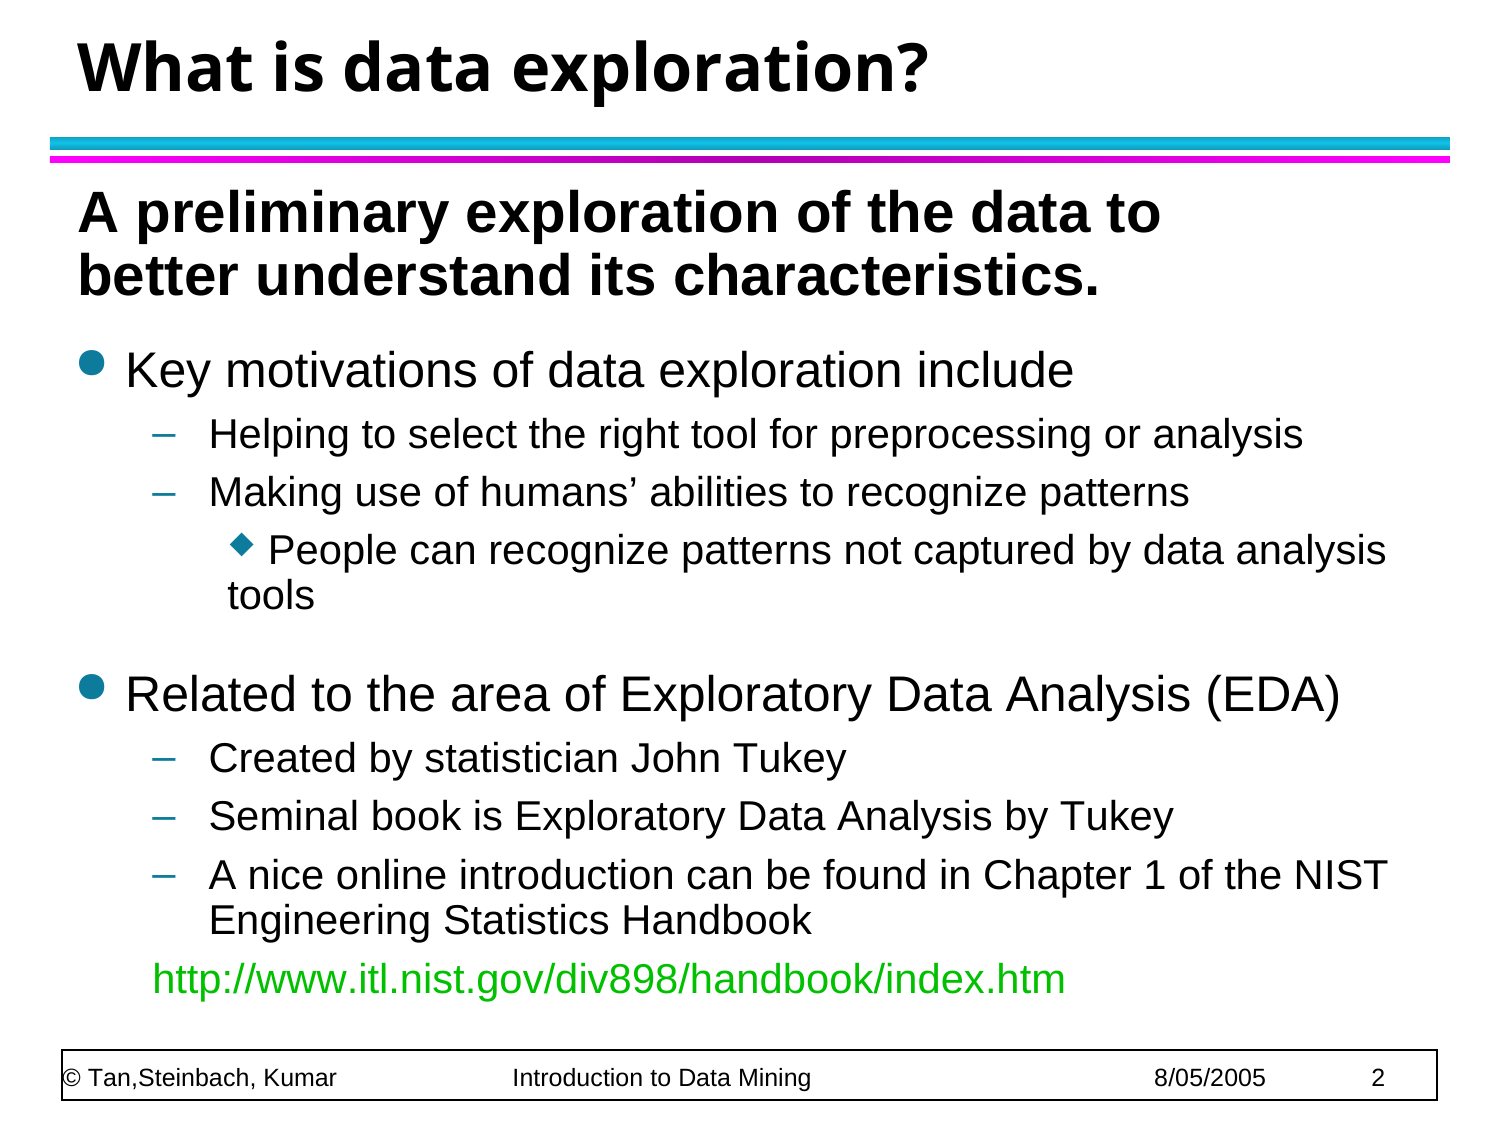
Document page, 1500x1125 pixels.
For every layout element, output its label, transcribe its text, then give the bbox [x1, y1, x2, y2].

text_box A preliminary exploration of the data to better understand its characteristics. [62, 174, 1351, 317]
list Key motivations of data exploration include Helping to select the right tool for preprocessing or analysis Making use of humans’ abilities to recognize patterns People can recognize patterns not captured by data analysis tools Related to the area of Exploratory Data Analysis (EDA) Created by statistician John Tukey Seminal book is Exploratory Data Analysis by Tukey A nice online introduction can be found in Chapter 1 of the NIST Engineering Statistics Handbook http://www.itl.nist.gov/div898/handbook/index.htm [62, 337, 1408, 1051]
title What is data exploration? [62, 22, 1421, 113]
